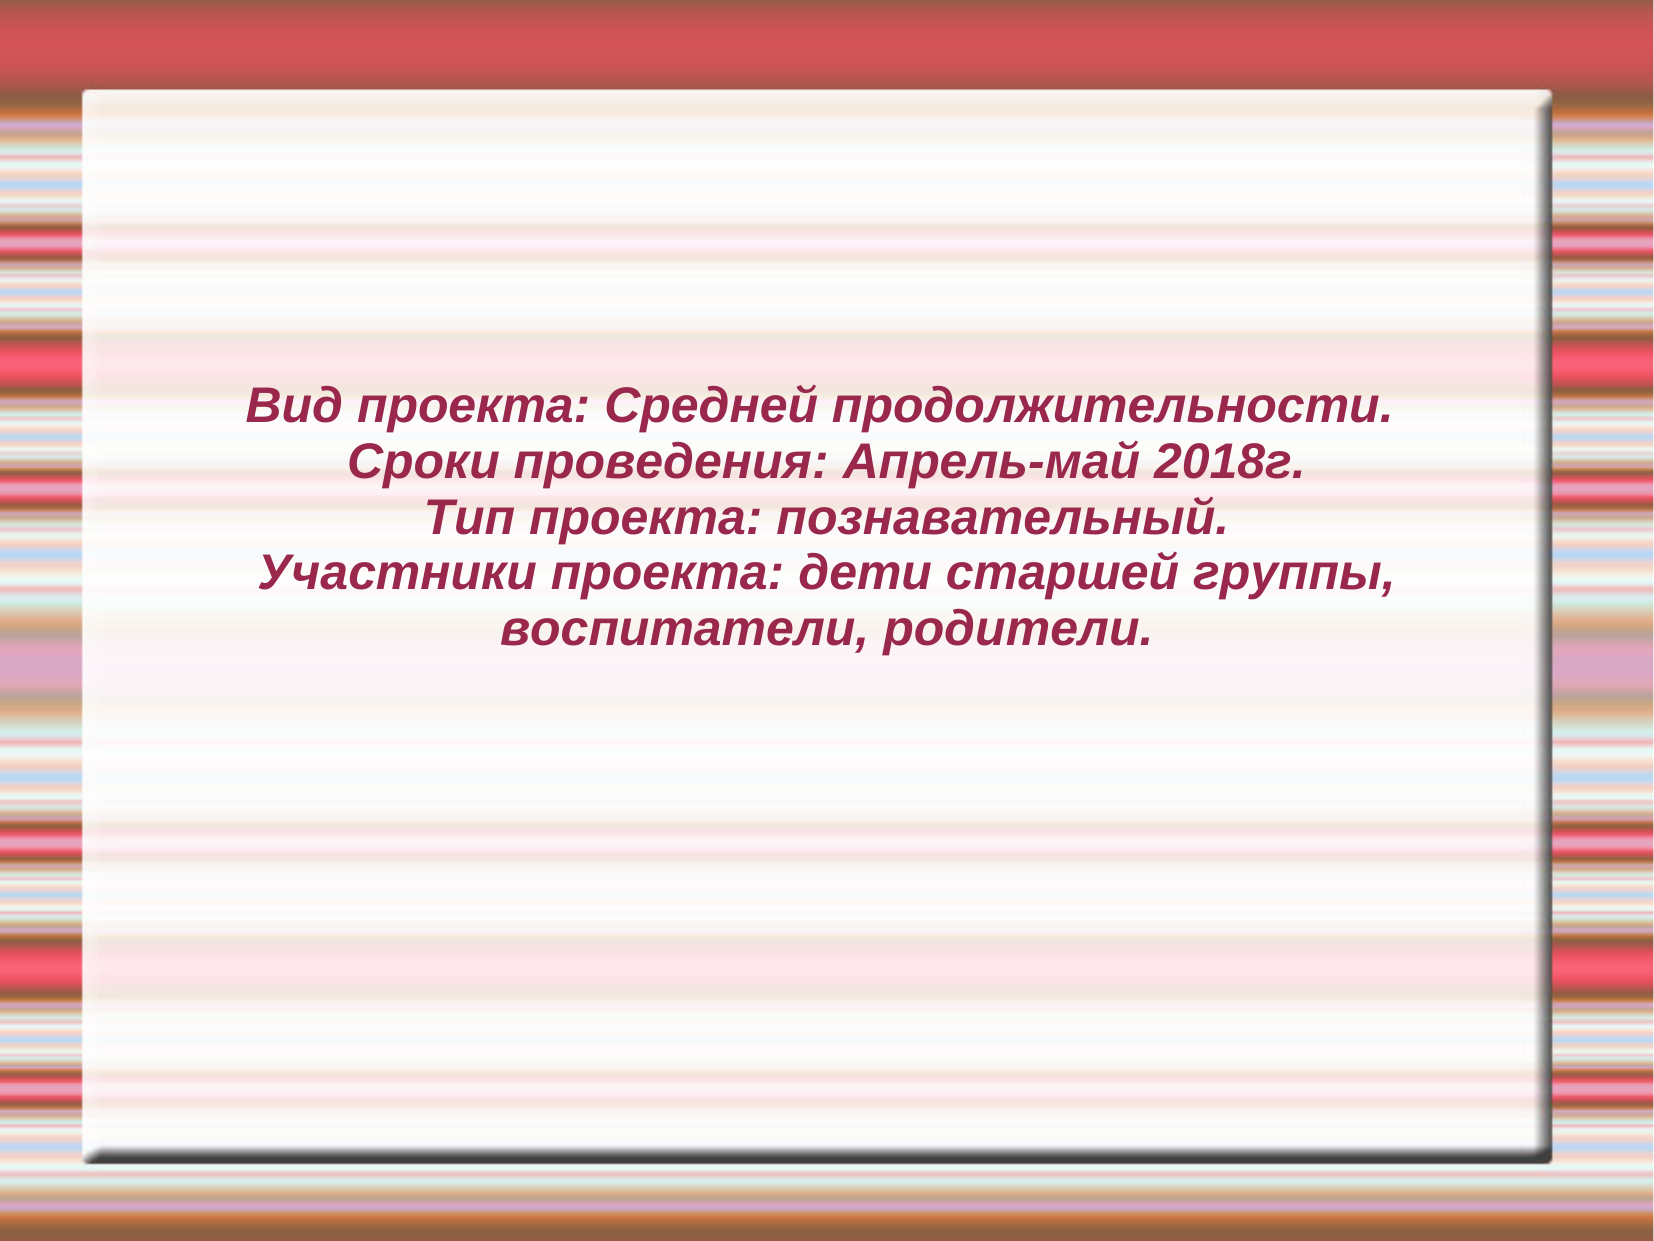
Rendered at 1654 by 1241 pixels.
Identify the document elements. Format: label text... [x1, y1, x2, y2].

picture [0, 0, 1654, 1241]
title Вид проекта: Средней продолжительности. Сроки проведения: Апрель-май 2018г. Тип проекта: познавательный. Участники проекта: дети старшей группы, воспитатели, родители. [118, 118, 1536, 916]
